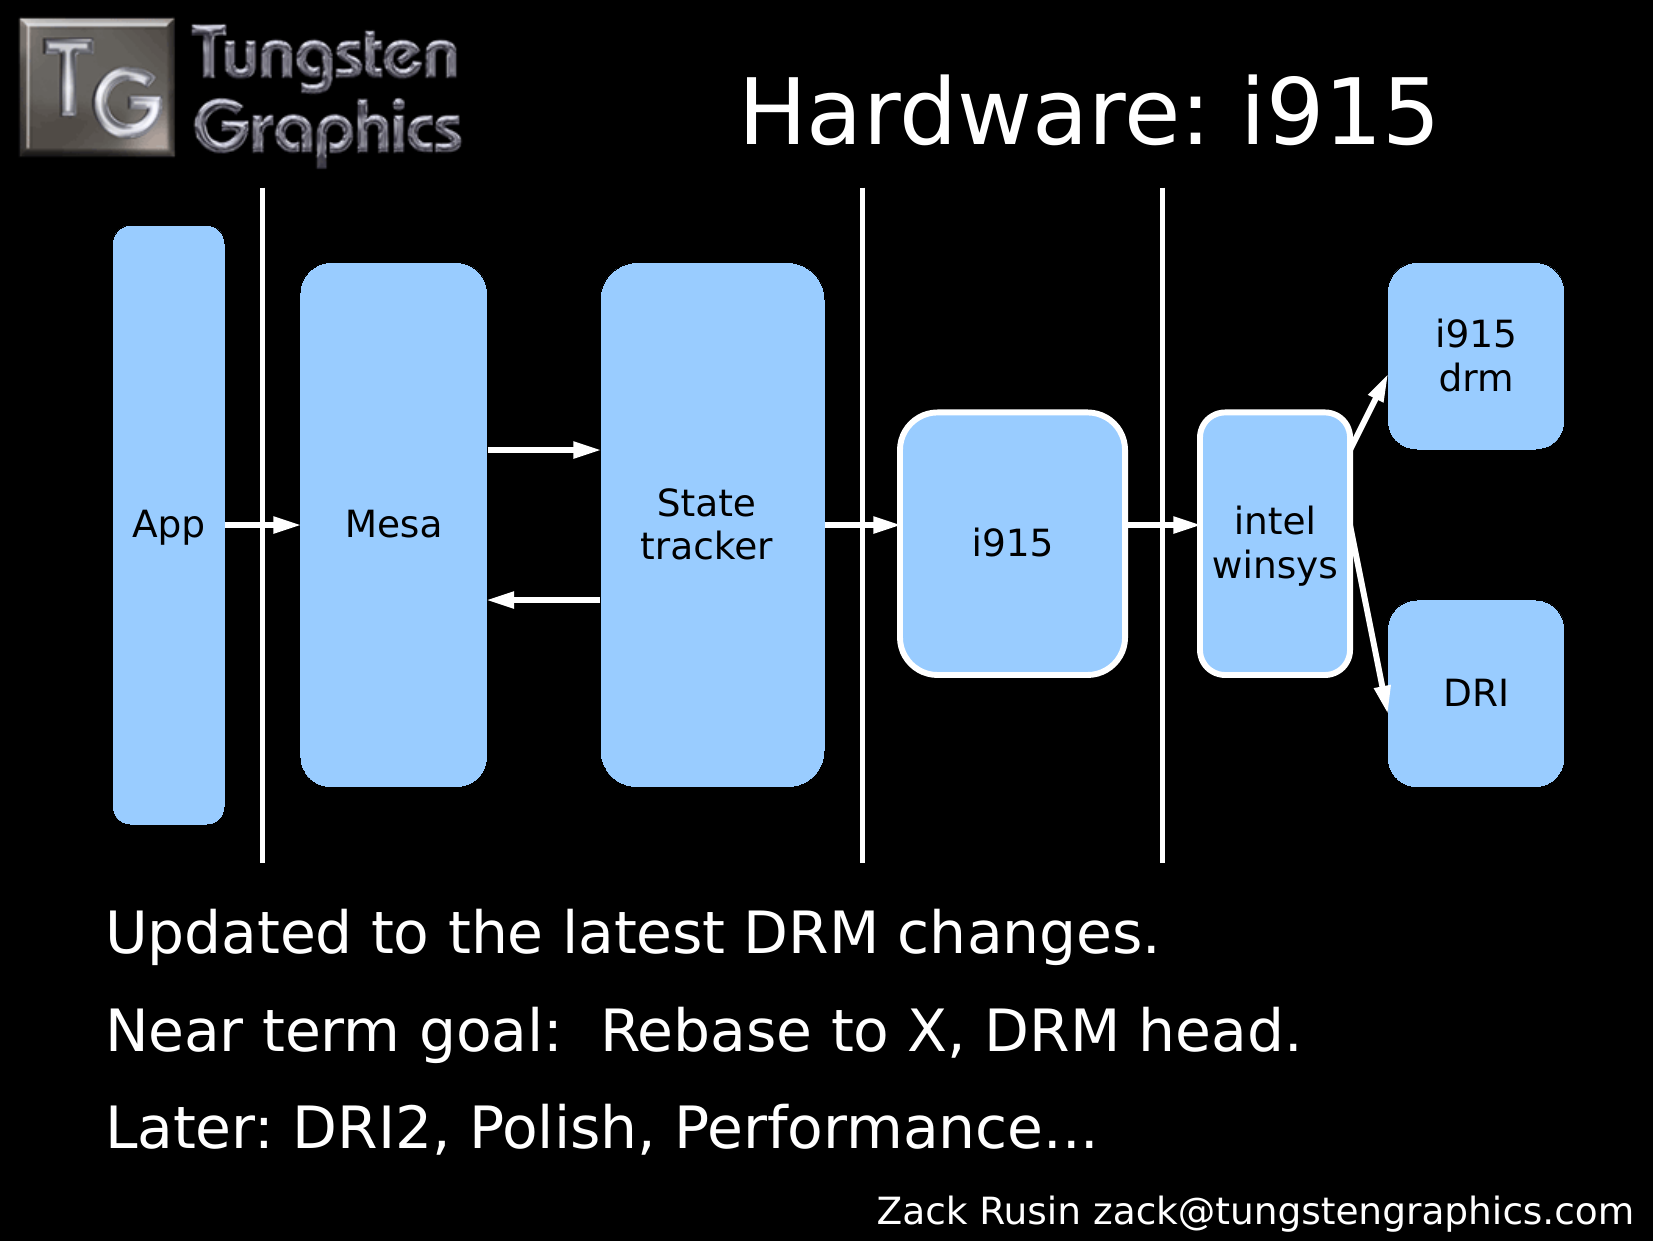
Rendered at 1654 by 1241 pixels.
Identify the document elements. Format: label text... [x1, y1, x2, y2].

text_box State tracker [600, 262, 826, 788]
text_box App [112, 225, 226, 826]
picture [0, 0, 555, 188]
text_box i915 [900, 412, 1126, 676]
text_box Mesa [299, 262, 488, 788]
text_box Zack Rusin zack@tungstengraphics.com [787, 1182, 1651, 1241]
text_box i915 drm [1387, 262, 1565, 451]
text_box DRI [1387, 599, 1565, 788]
text_box intel winsys [1200, 412, 1351, 676]
list Updated to the latest DRM changes. Near term goal: Rebase to X, DRM head. Later: DRI2, Polish, Performance... [87, 900, 1576, 1163]
title Hardware: i915 [567, 37, 1613, 188]
